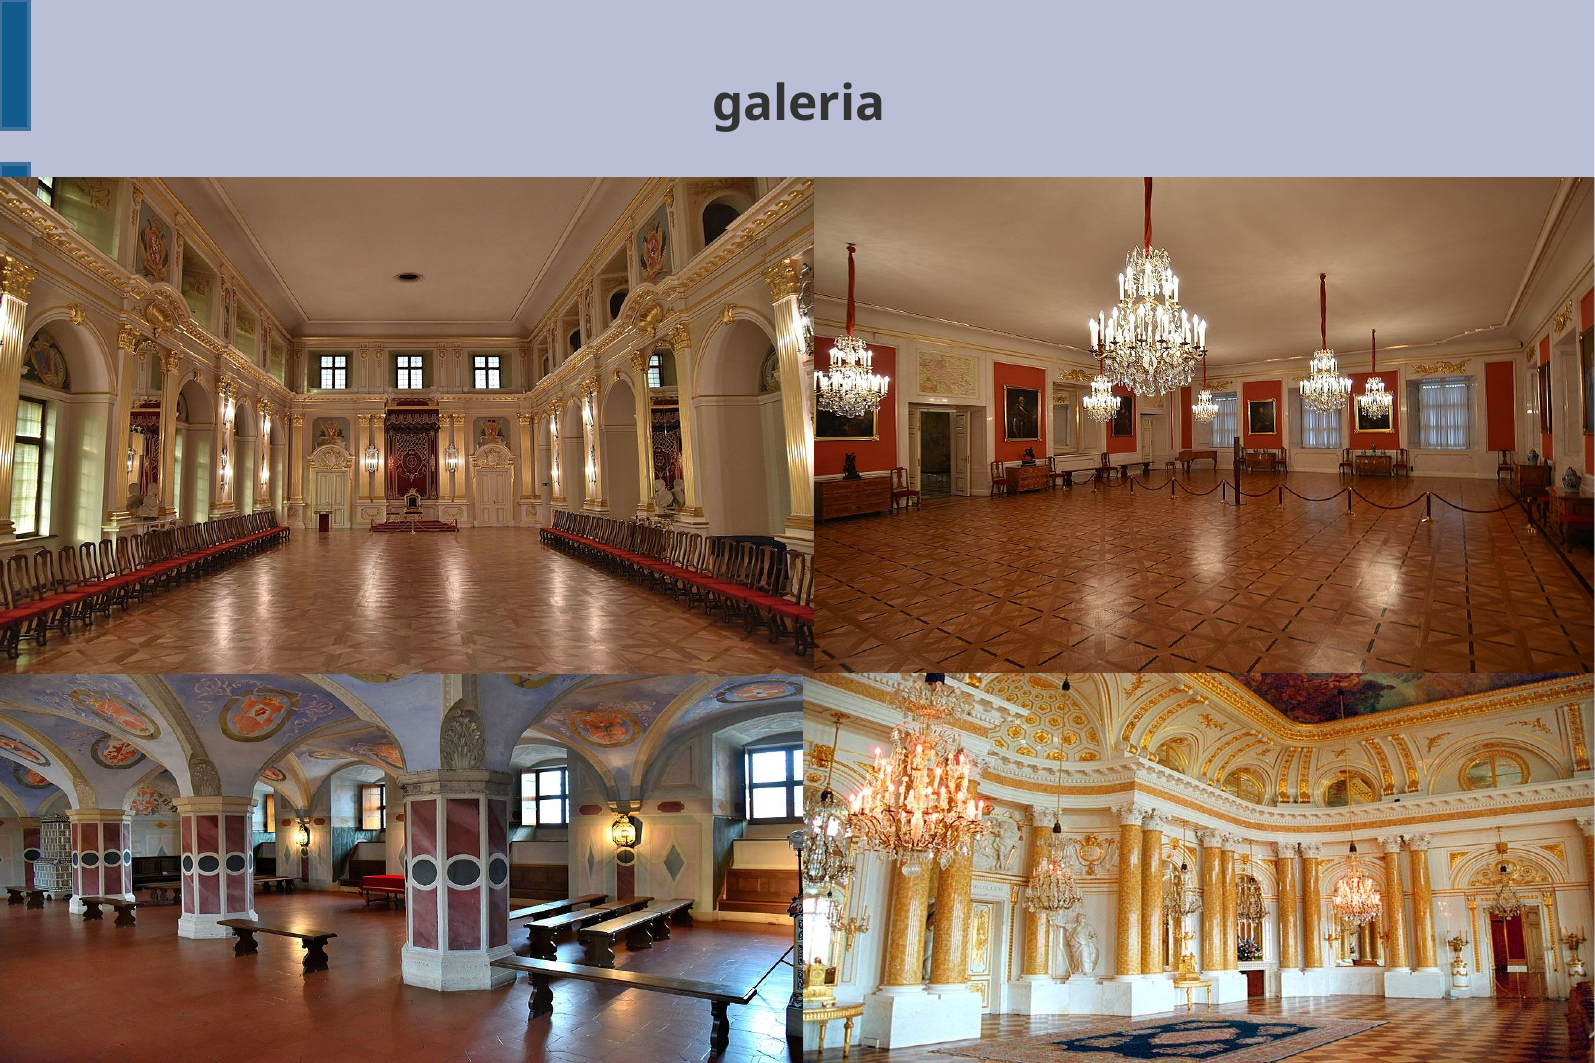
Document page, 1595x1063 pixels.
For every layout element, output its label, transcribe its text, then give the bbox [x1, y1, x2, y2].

title galeria [118, 11, 1480, 177]
picture [0, 177, 1595, 1063]
